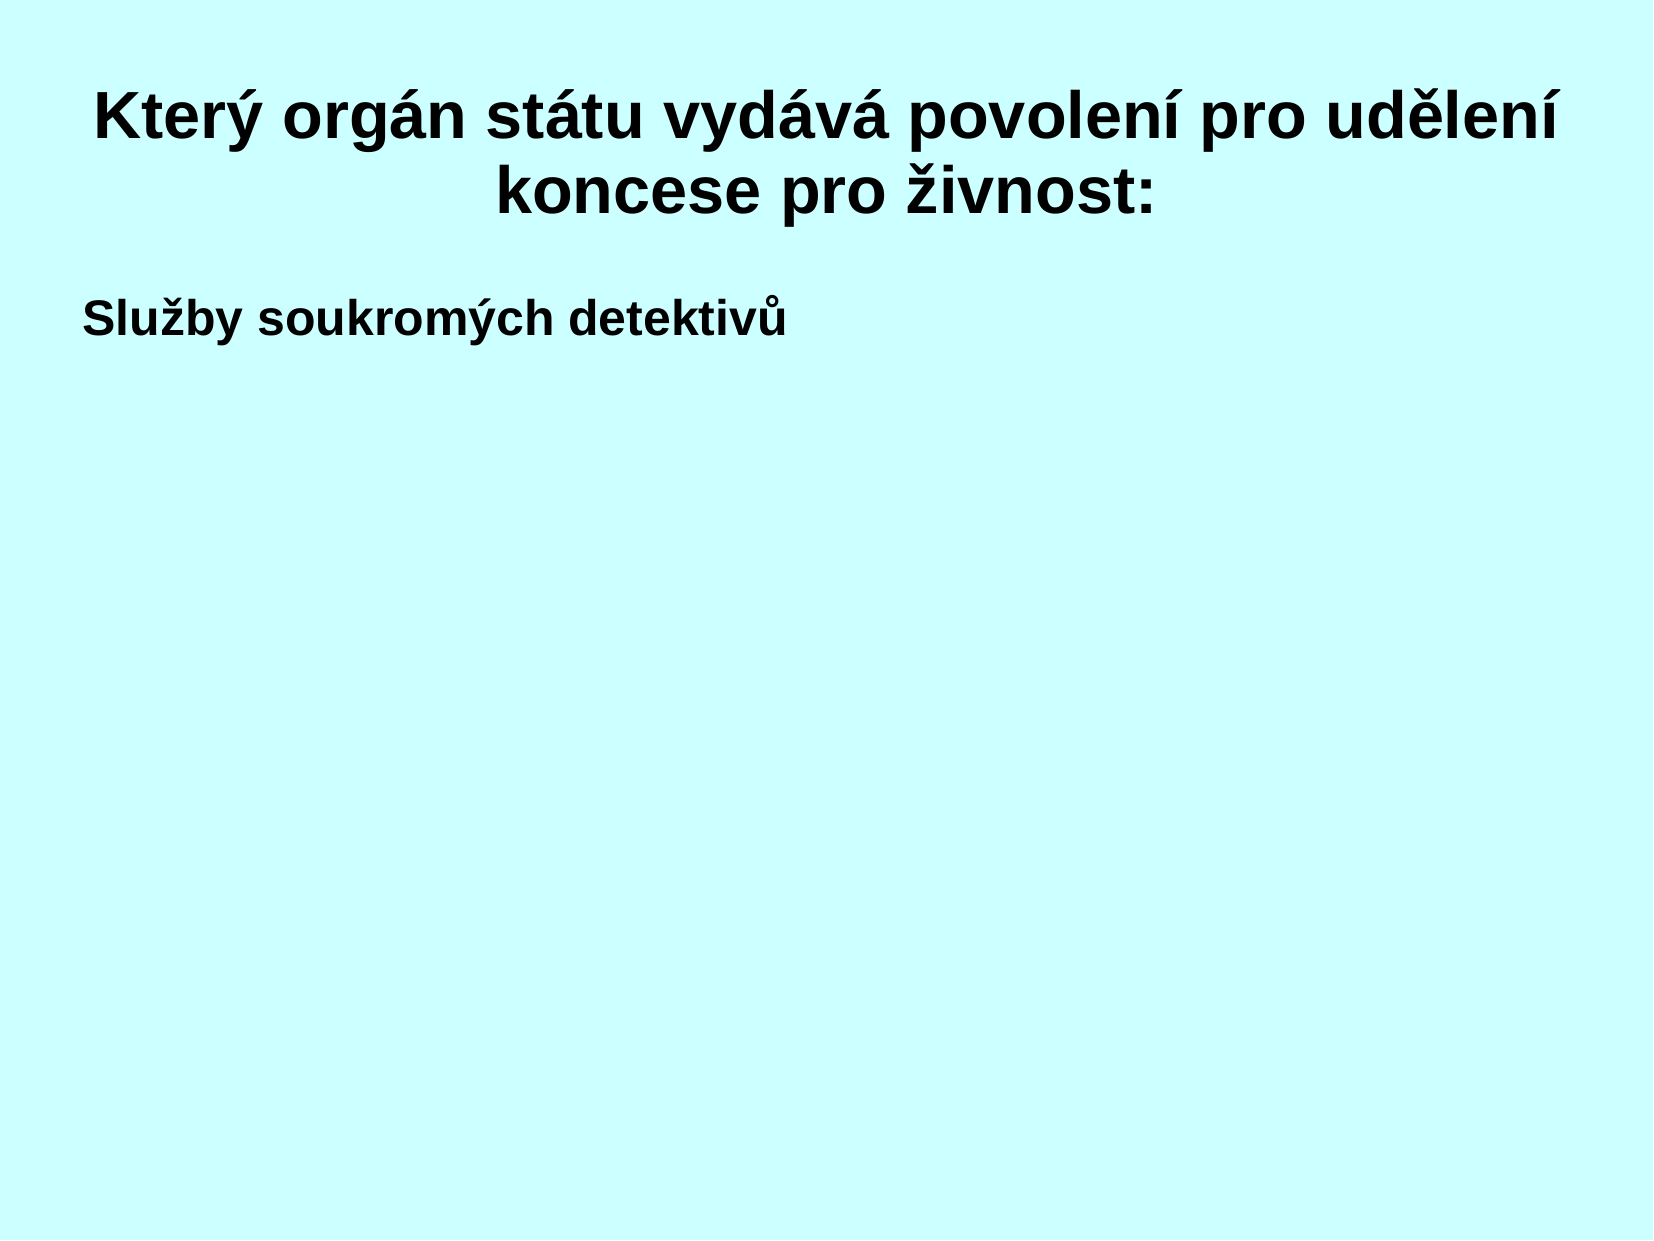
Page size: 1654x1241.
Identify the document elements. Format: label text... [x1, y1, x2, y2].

list Služby soukromých detektivů [82, 290, 1571, 1109]
title Který orgán státu vydává povolení pro udělení koncese pro živnost: [82, 49, 1571, 257]
